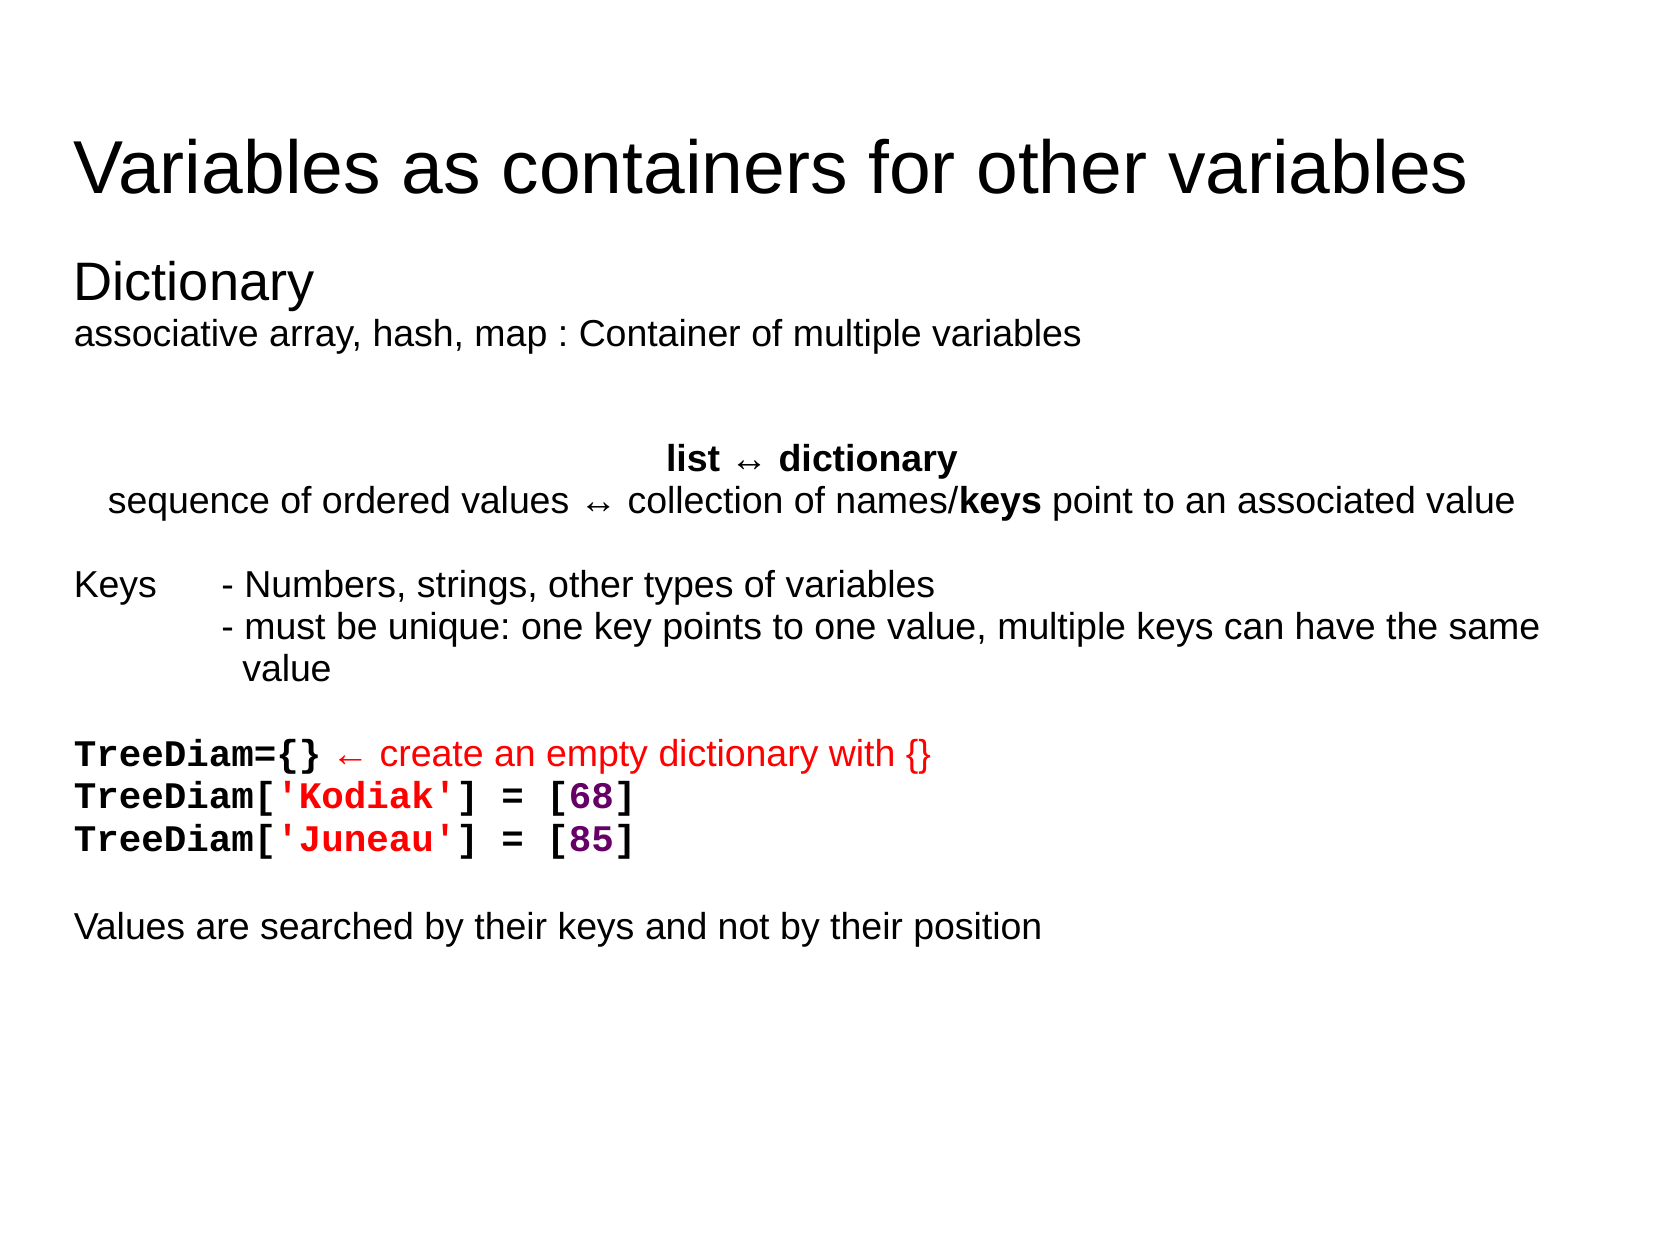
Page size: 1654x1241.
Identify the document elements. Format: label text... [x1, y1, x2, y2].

text_box Variables as containers for other variables Dictionary associative array, hash, map : Container of multiple variables list ↔ dictionary sequence of ordered values ↔ collection of names/keys point to an associated value Keys - Numbers, strings, other types of variables - must be unique: one key points to one value, multiple keys can have the same value TreeDiam={} ← create an empty dictionary with {} TreeDiam['Kodiak'] = [68] TreeDiam['Juneau'] = [85] Values are searched by their keys and not by their position [59, 118, 1565, 1040]
